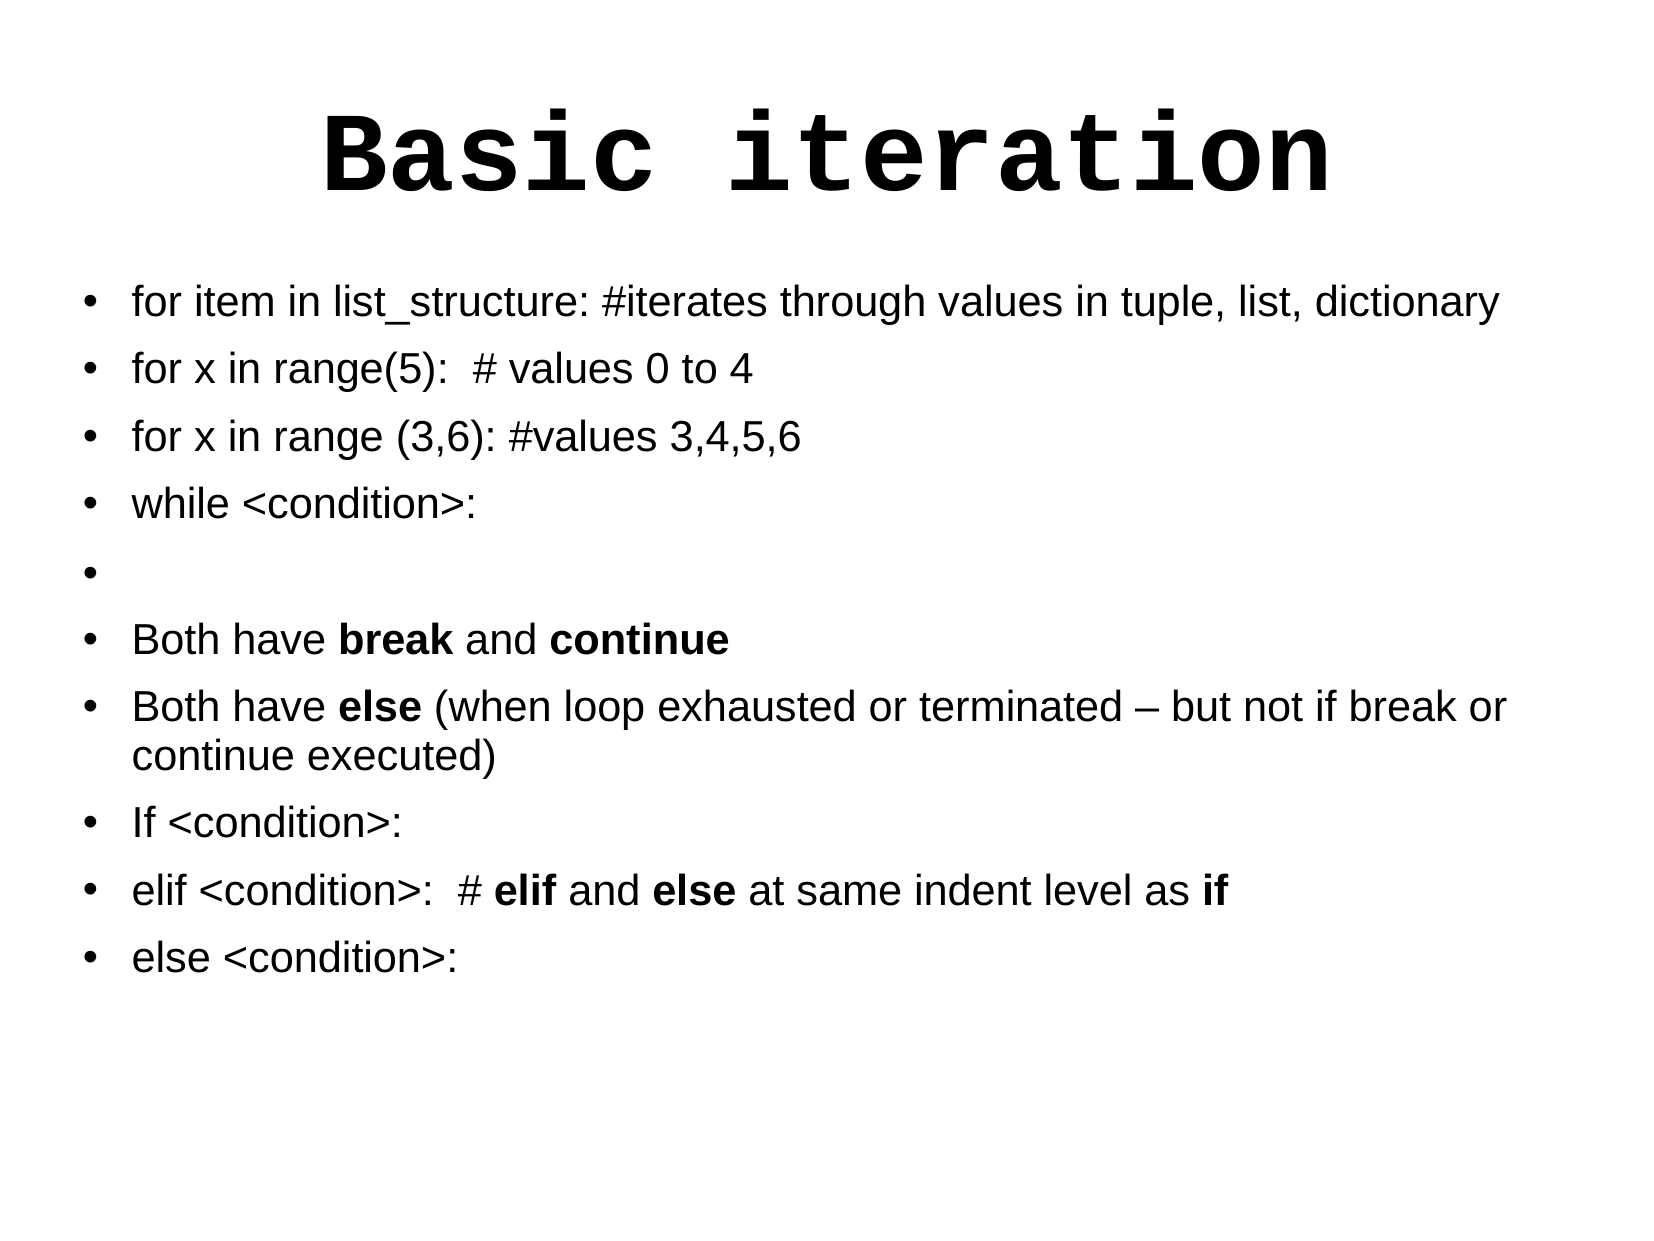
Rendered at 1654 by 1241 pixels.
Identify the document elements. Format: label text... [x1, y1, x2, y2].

title Basic iteration [82, 49, 1571, 257]
list for item in list_structure: #iterates through values in tuple, list, dictionary for x in range(5): # values 0 to 4 for x in range (3,6): #values 3,4,5,6 while <condition>: Both have break and continue Both have else (when loop exhausted or terminated – but not if break or continue executed) If <condition>: elif <condition>: # elif and else at same indent level as if else <condition>: [82, 273, 1571, 993]
